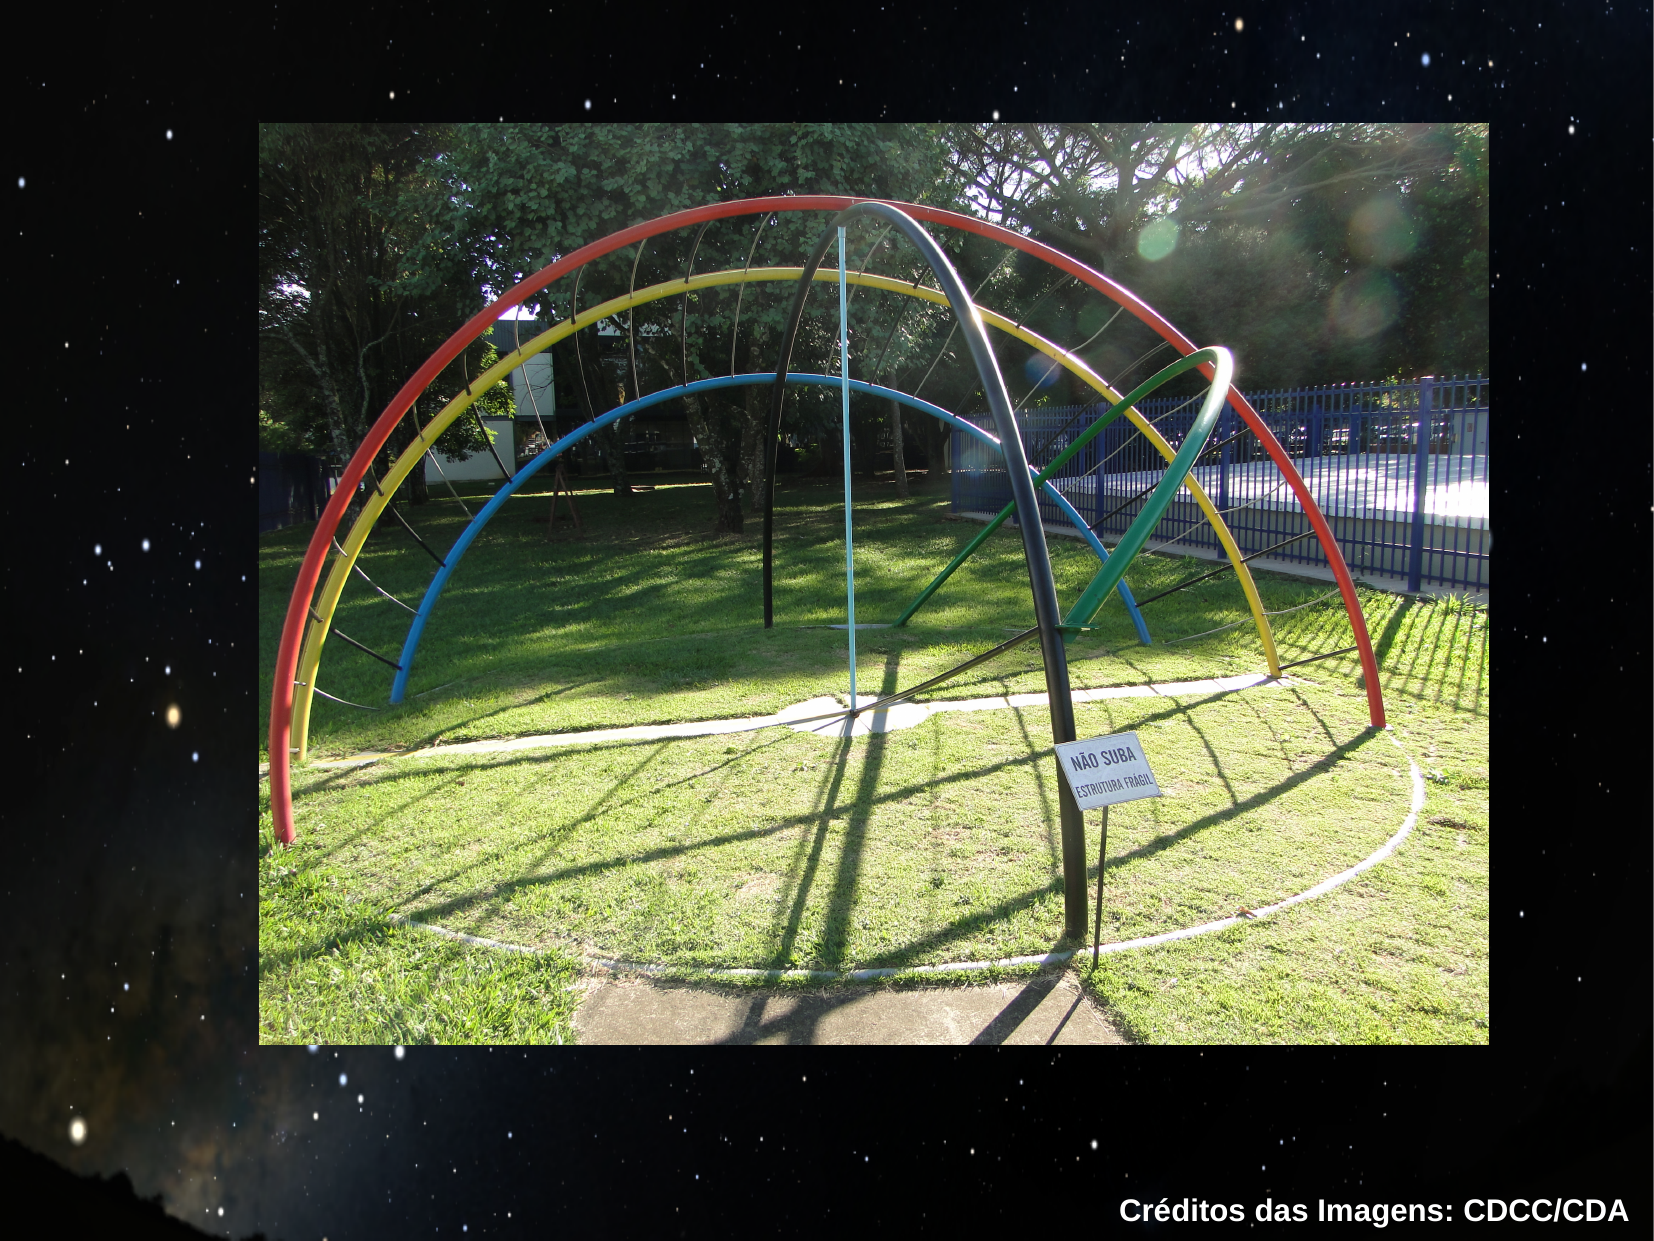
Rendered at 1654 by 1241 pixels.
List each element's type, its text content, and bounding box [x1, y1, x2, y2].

picture [0, 0, 1654, 1241]
text_box Créditos das Imagens: CDCC/CDA [0, 1193, 1631, 1241]
